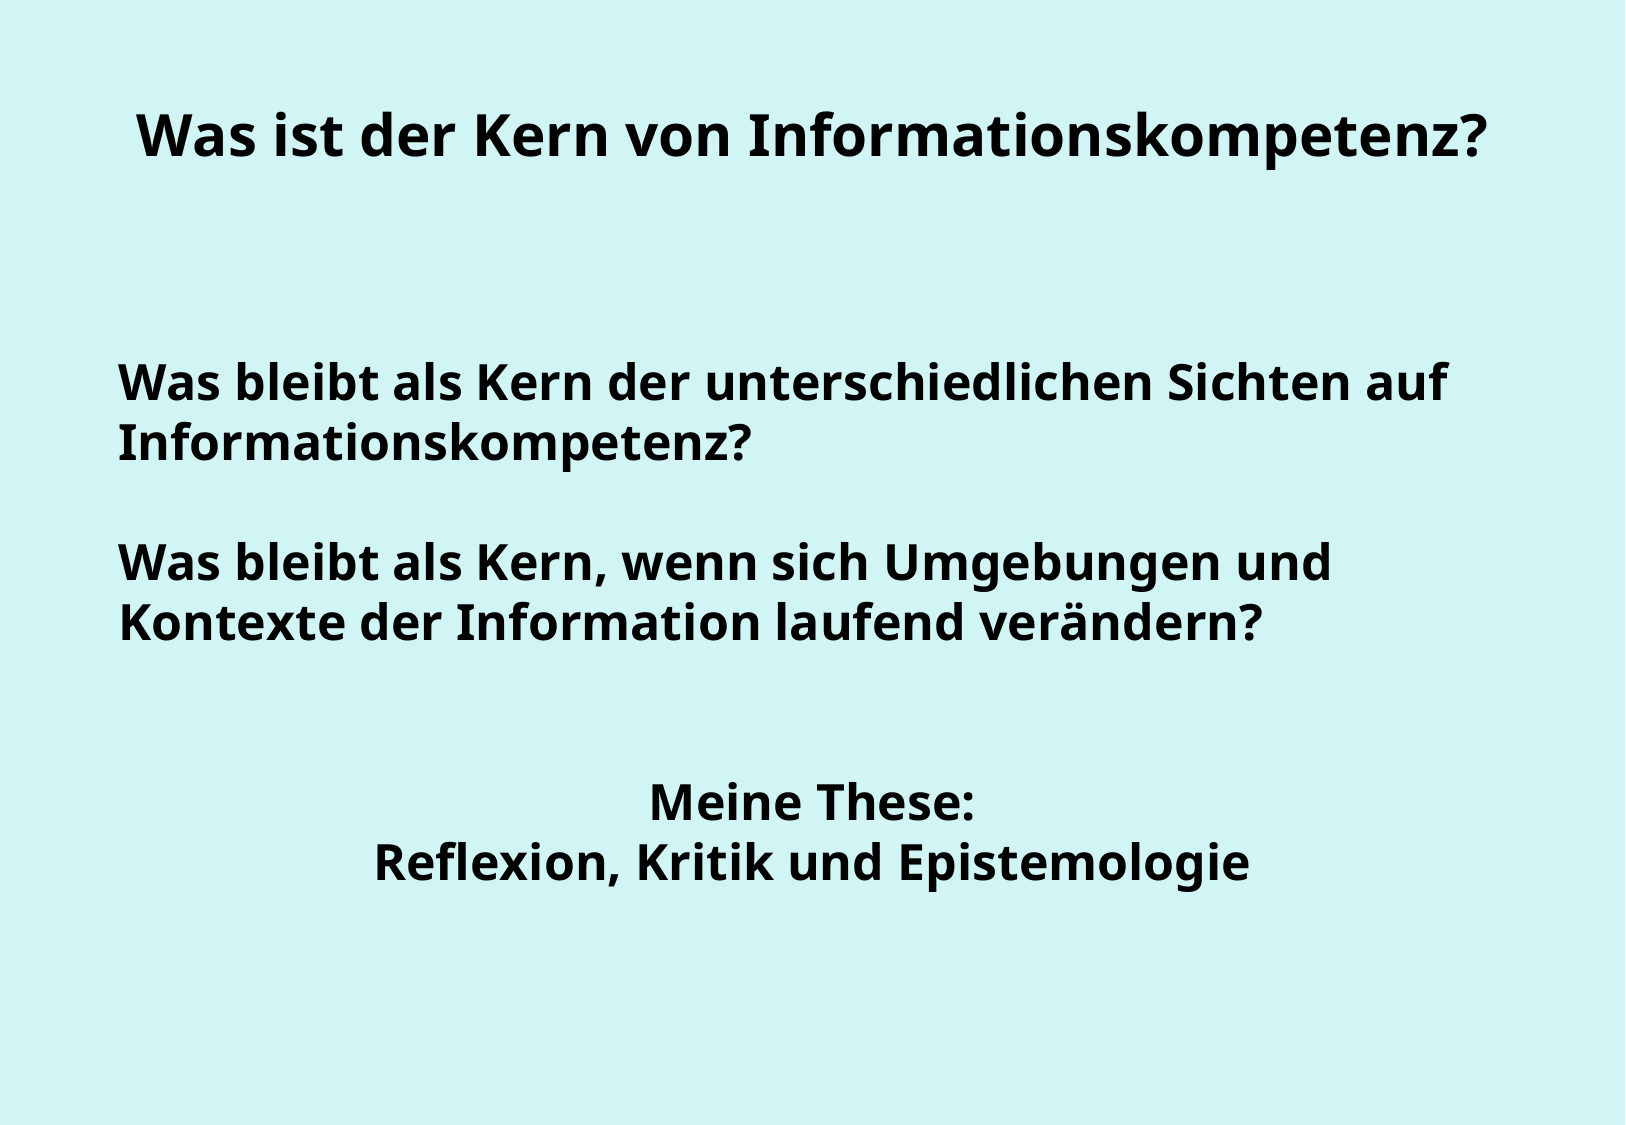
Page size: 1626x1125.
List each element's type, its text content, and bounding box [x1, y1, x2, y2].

title Was ist der Kern von Informationskompetenz? [0, 90, 1625, 278]
text_box Was bleibt als Kern der unterschiedlichen Sichten auf Informationskompetenz? Was bleibt als Kern, wenn sich Umgebungen und Kontexte der Information laufend verändern? Meine These: Reflexion, Kritik und Epistemologie [103, 302, 1522, 898]
